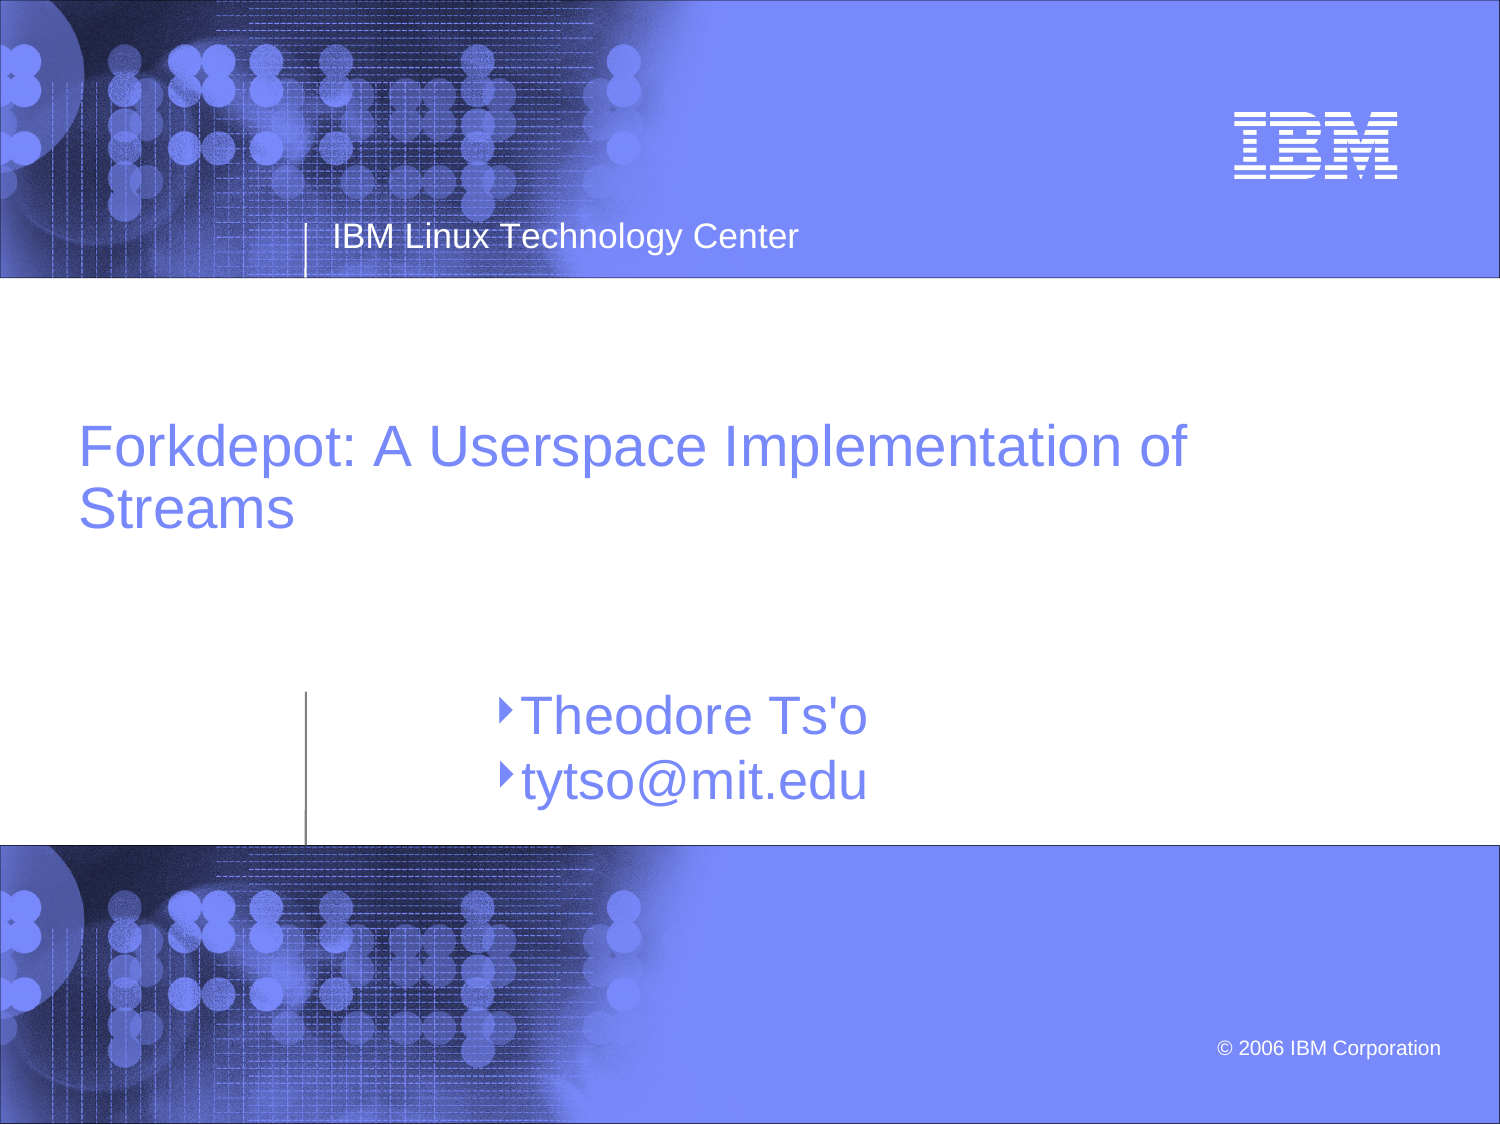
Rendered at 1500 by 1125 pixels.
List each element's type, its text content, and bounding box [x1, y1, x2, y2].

subtitle Theodore Ts'o tytso@mit.edu [319, 673, 1370, 901]
picture [1, 846, 1499, 1123]
title Forkdepot: A Userspace Implementation of Streams [64, 409, 1370, 651]
picture [1, 1, 1499, 277]
